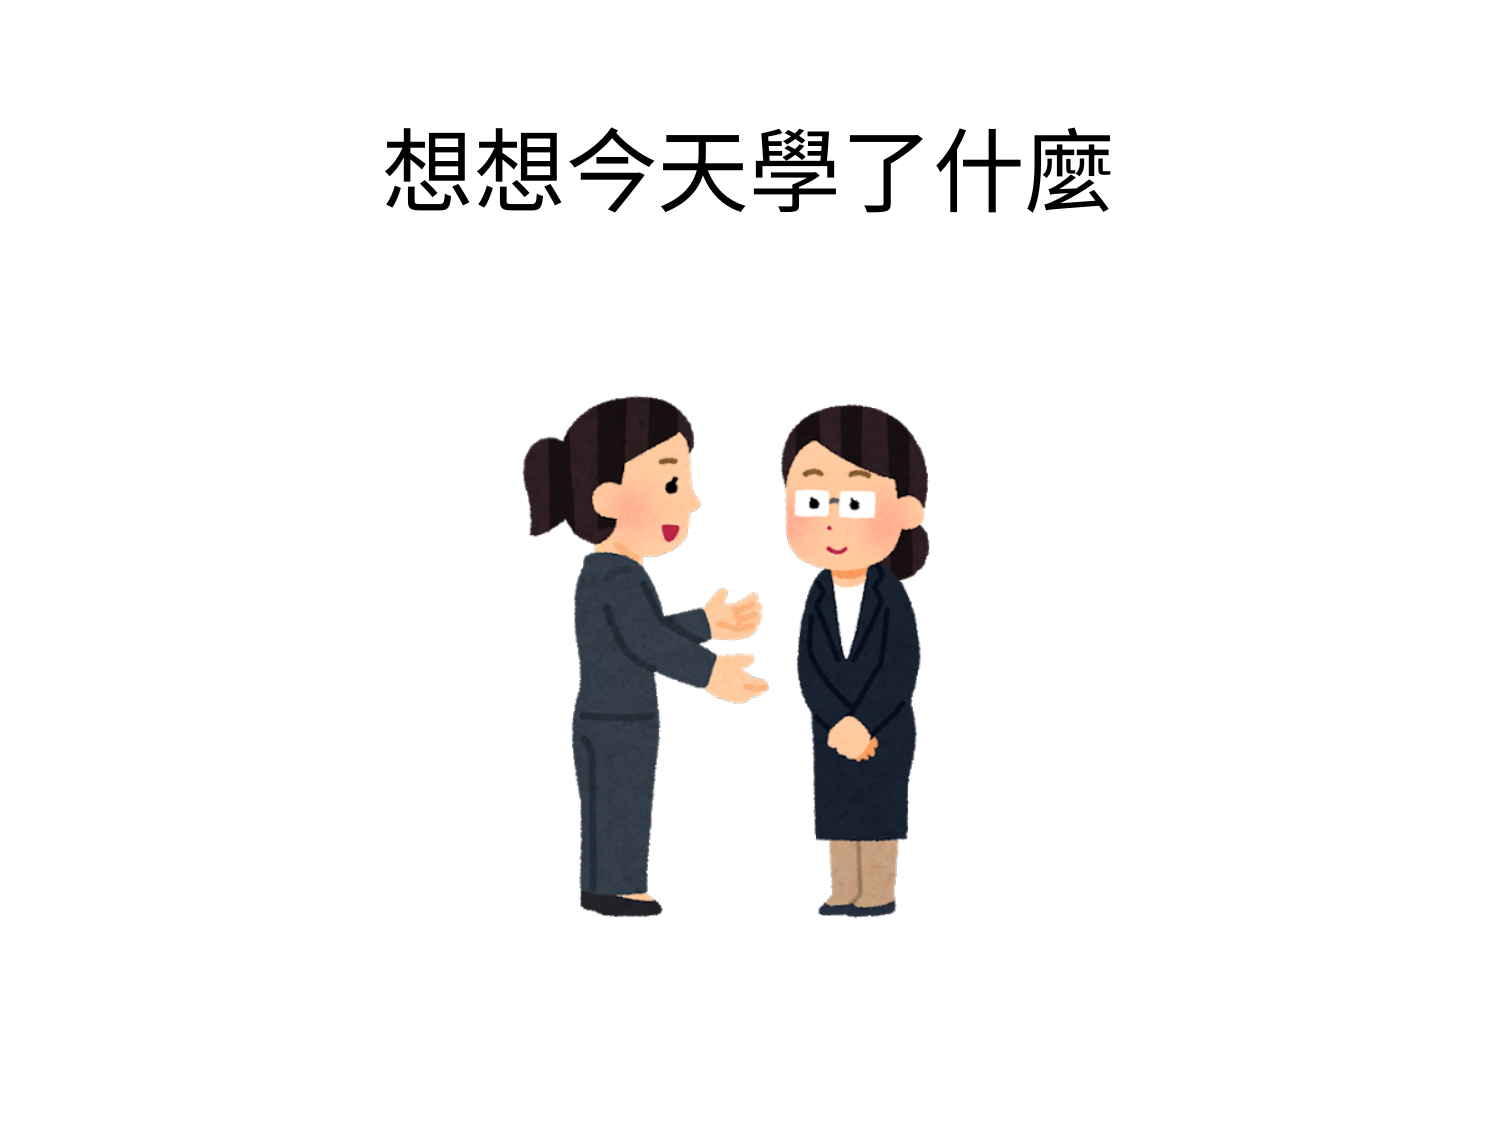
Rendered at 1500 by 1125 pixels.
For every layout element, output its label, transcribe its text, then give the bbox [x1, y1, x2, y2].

title 想想今天學了什麼 [103, 59, 1397, 278]
picture [475, 372, 989, 933]
